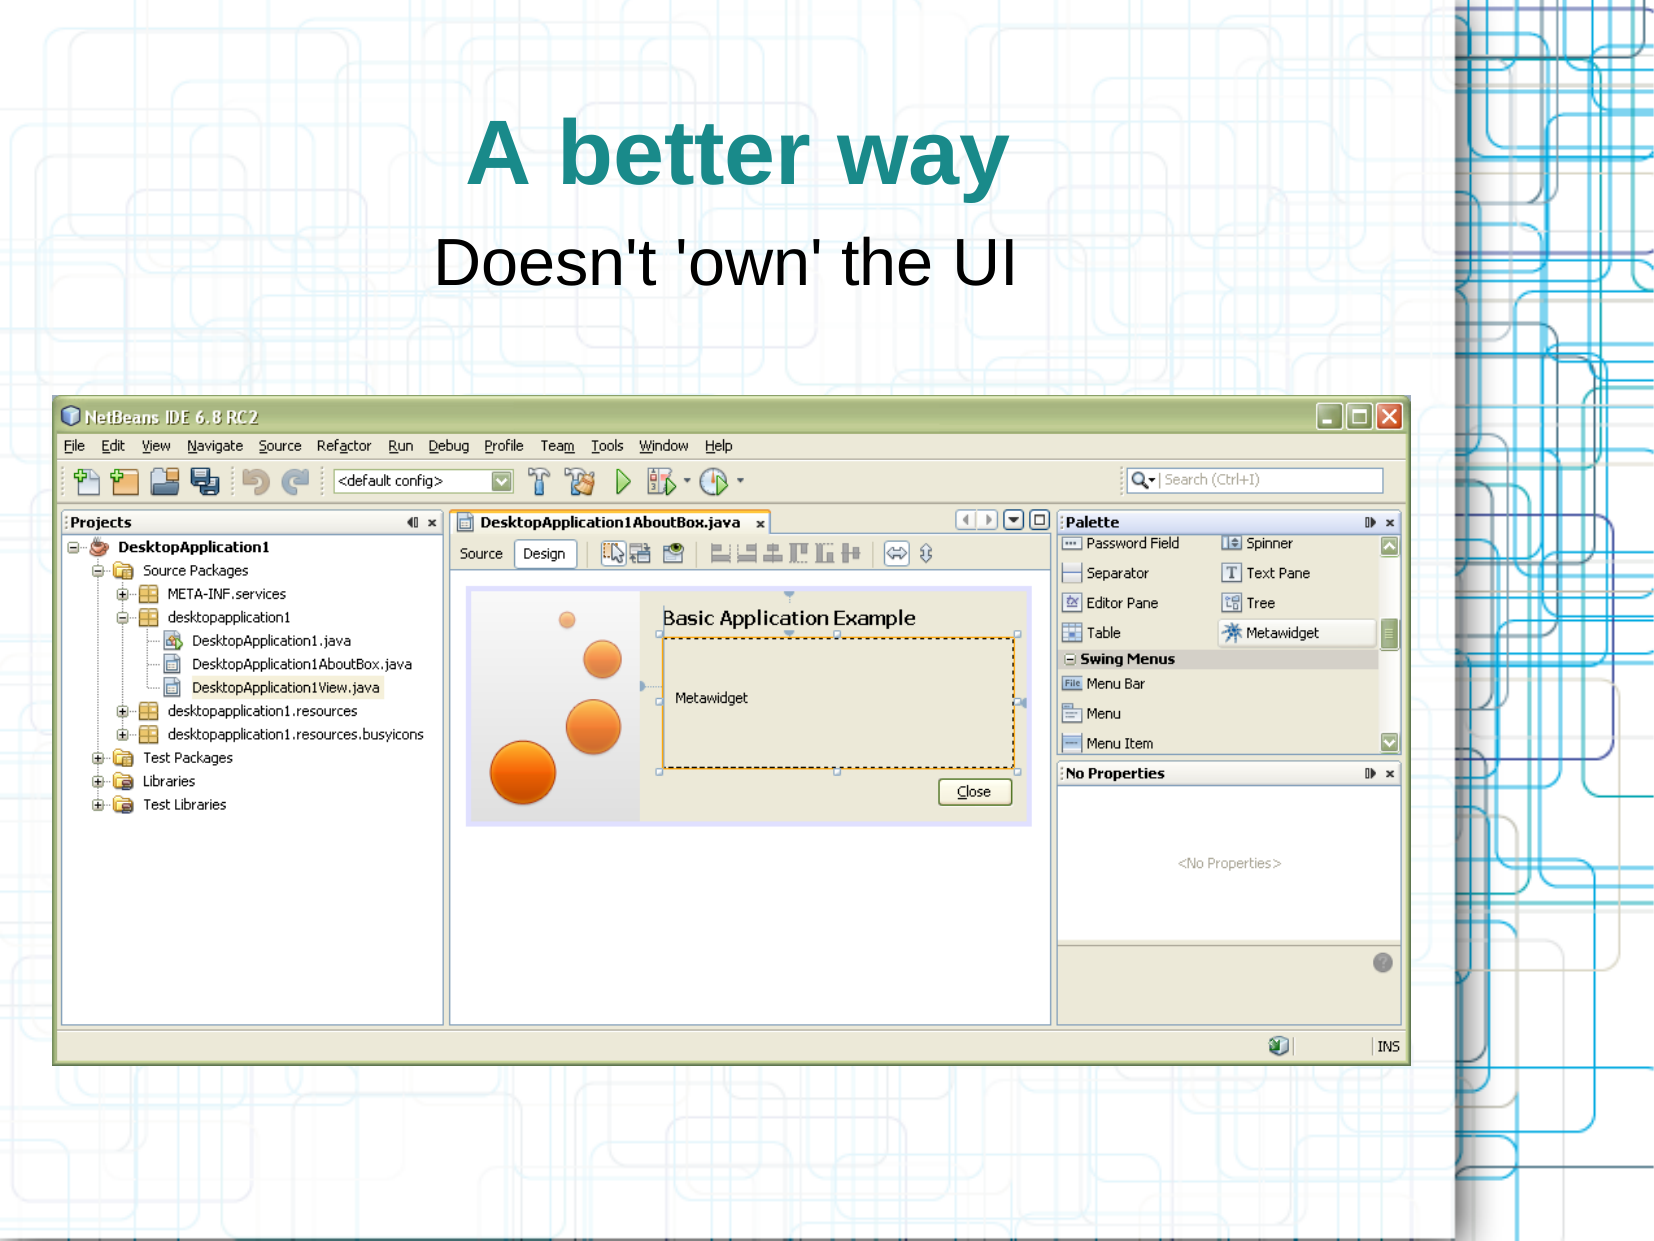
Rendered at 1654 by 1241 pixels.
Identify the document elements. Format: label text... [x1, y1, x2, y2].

text_box Doesn't 'own' the UI [29, 218, 1424, 308]
title A better way [59, 56, 1418, 218]
picture [0, 0, 1654, 1241]
